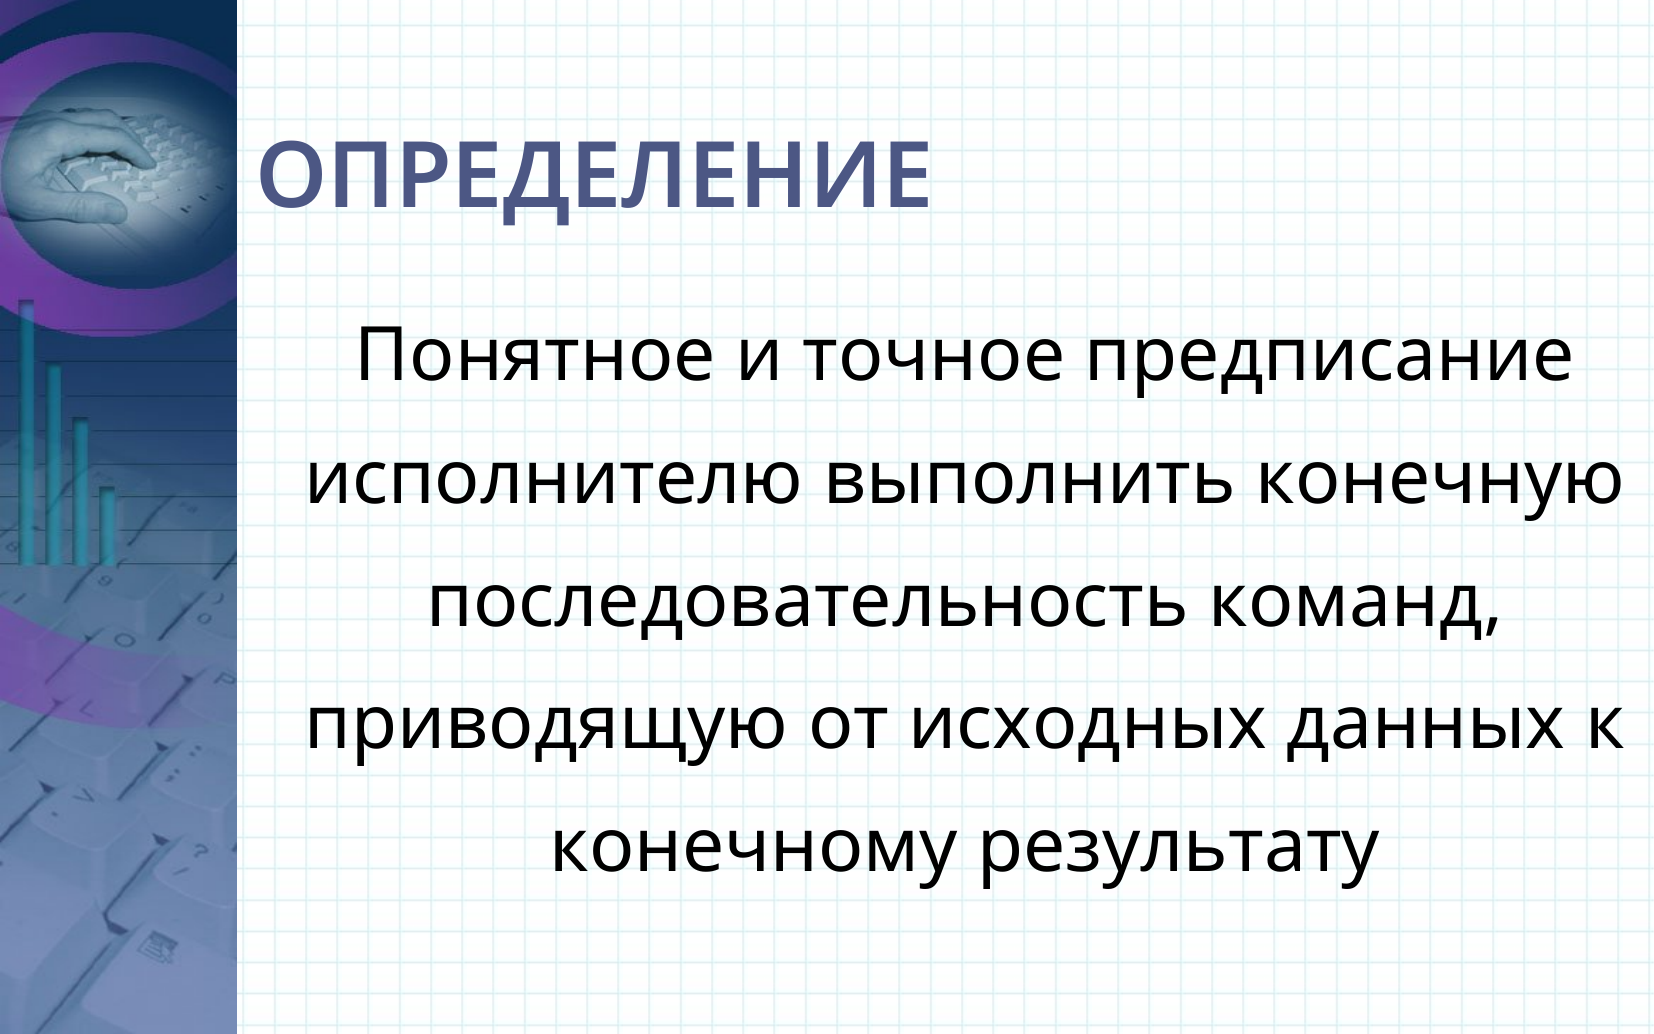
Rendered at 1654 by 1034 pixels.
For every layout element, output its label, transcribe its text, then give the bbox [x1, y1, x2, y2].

title ОПРЕДЕЛЕНИЕ [254, 85, 1640, 259]
picture [0, 0, 1654, 1034]
subtitle Понятное и точное предписание исполнителю выполнить конечную последовательность команд, приводящую от исходных данных к конечному результату [254, 287, 1640, 887]
